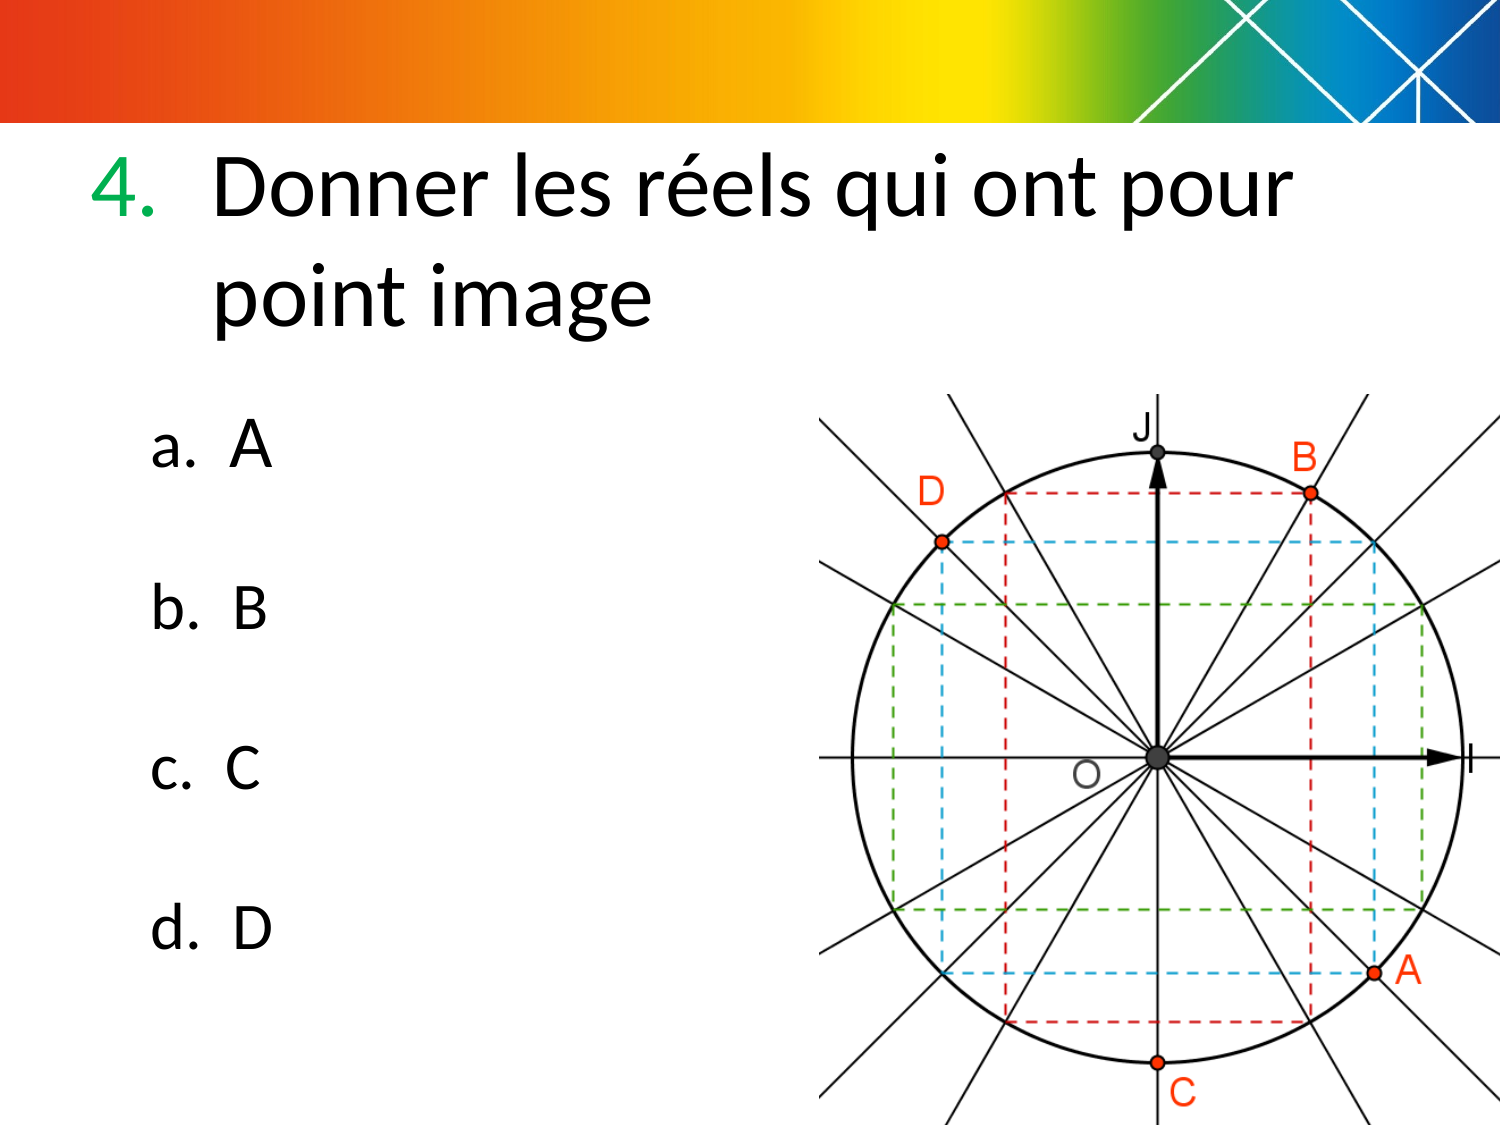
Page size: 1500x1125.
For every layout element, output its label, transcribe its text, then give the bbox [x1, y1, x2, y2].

title Donner les réels qui ont pour point image [75, 116, 1426, 352]
picture [819, 394, 1500, 1125]
text_box a. A b. B c. C d. D [135, 385, 821, 971]
picture [1340, 0, 1500, 123]
picture [0, 0, 1351, 123]
